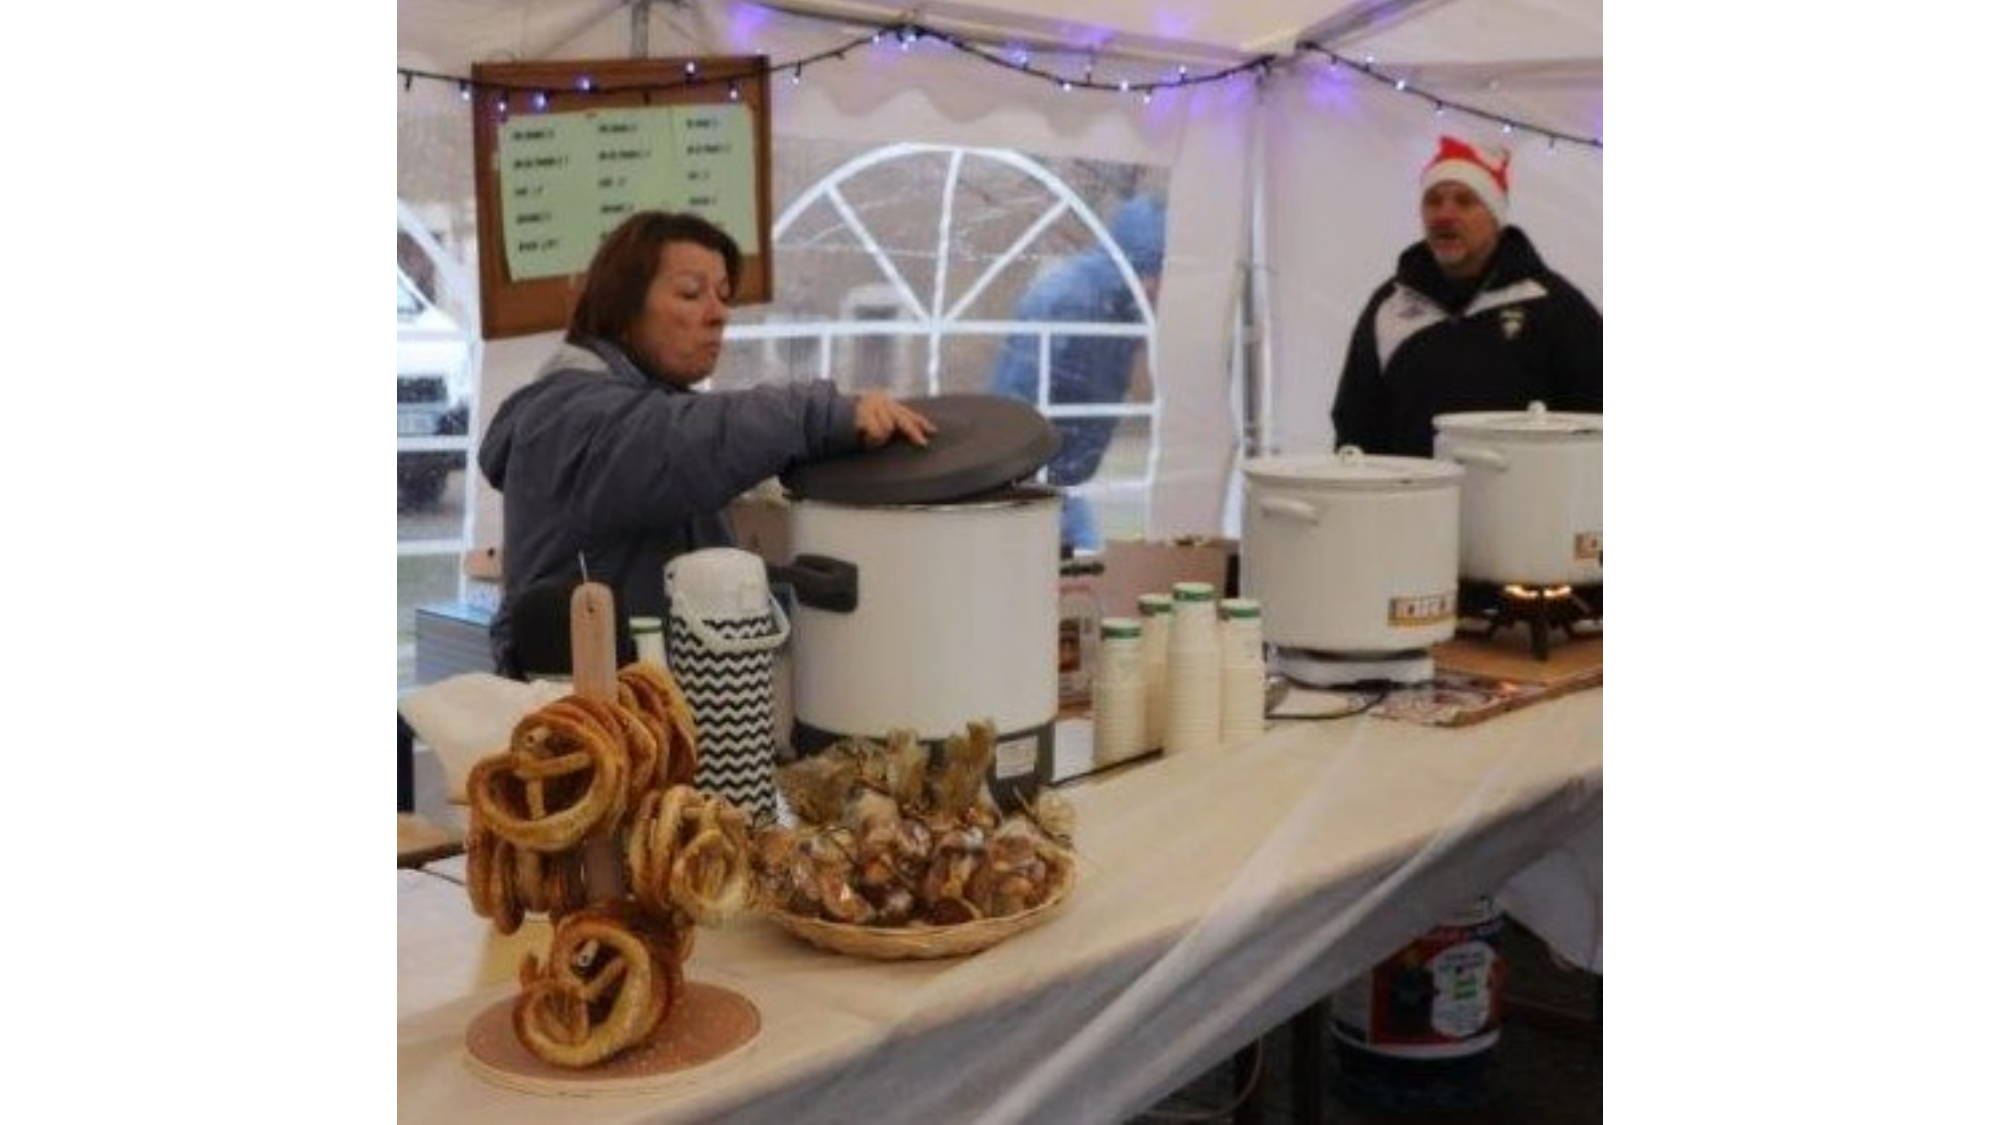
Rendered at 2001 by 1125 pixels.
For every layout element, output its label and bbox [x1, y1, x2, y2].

picture [397, 0, 1603, 1125]
